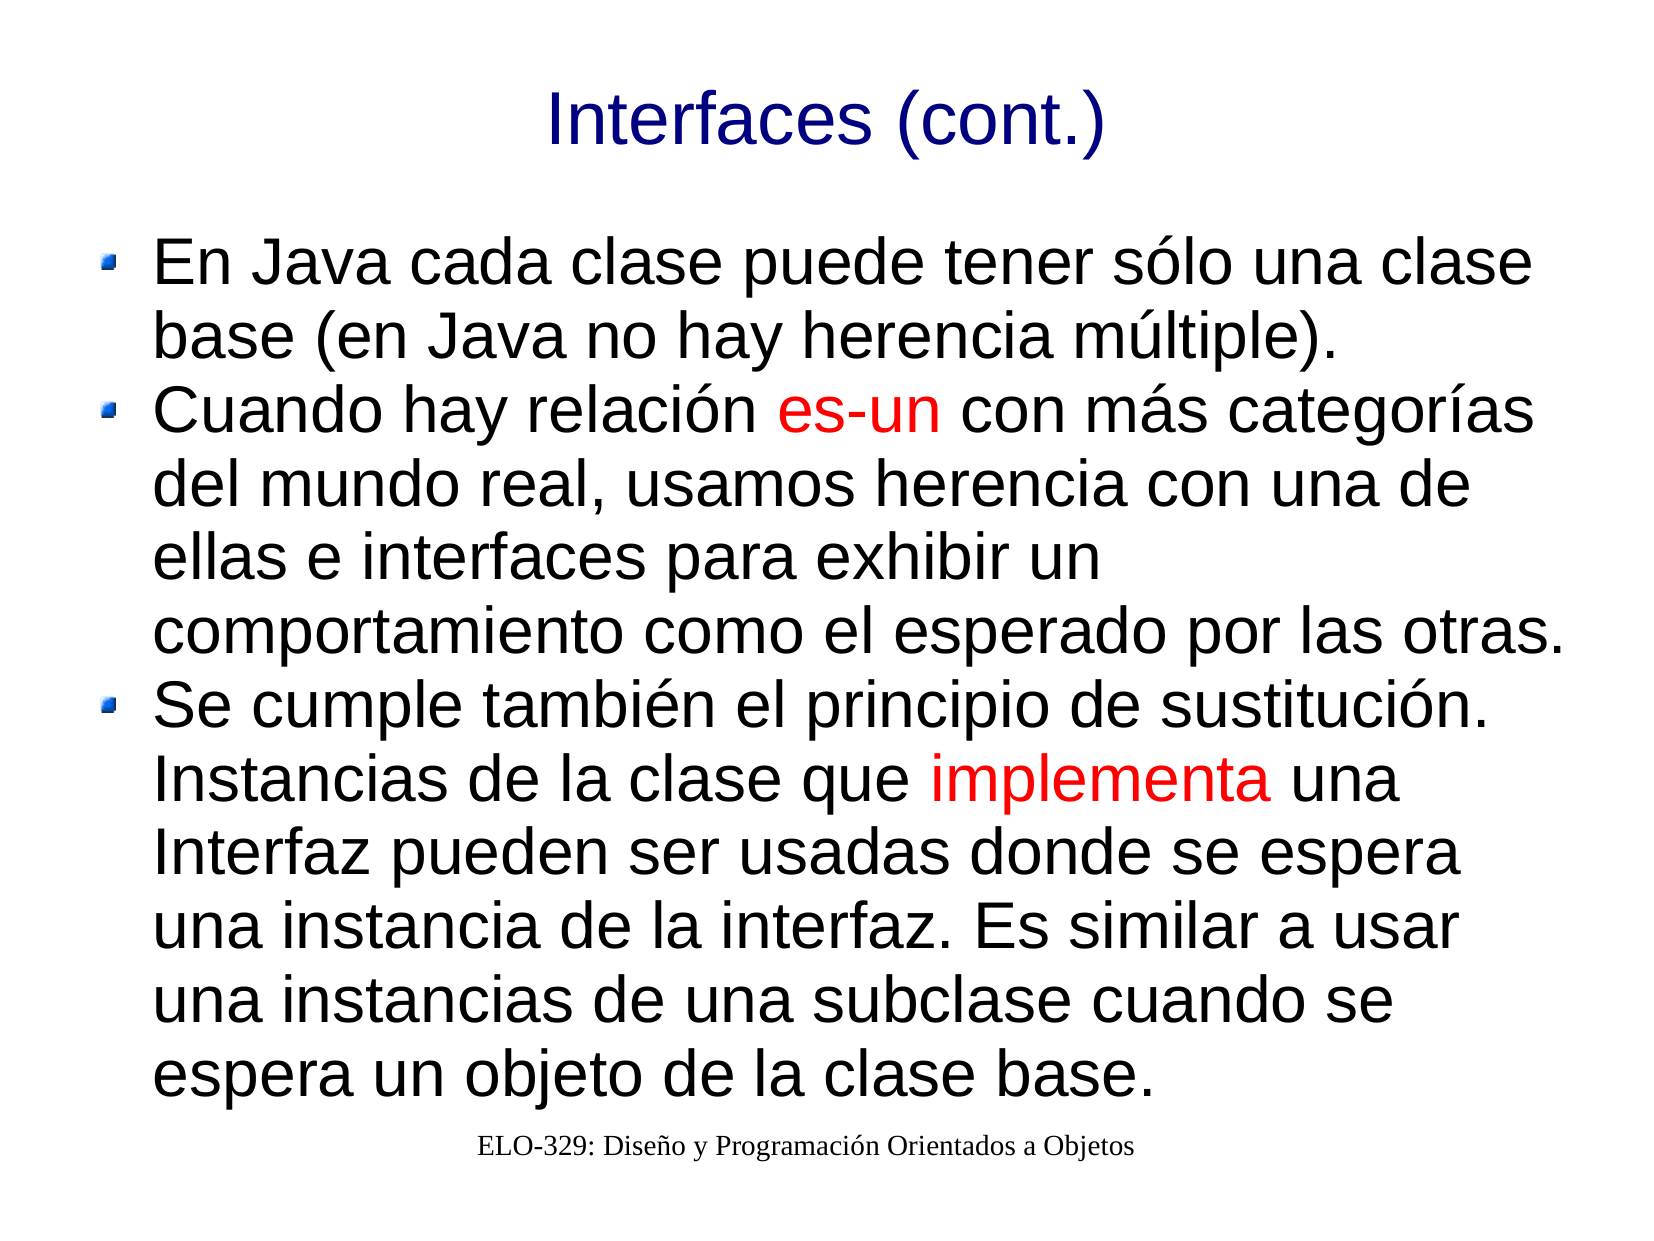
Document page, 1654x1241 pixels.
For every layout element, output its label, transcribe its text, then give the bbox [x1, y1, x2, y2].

title Interfaces (cont.)‏ [82, 49, 1571, 188]
list En Java cada clase puede tener sólo una clase base (en Java no hay herencia múltiple). Cuando hay relación es-un con más categorías del mundo real, usamos herencia con una de ellas e interfaces para exhibir un comportamiento como el esperado por las otras. Se cumple también el principio de sustitución. Instancias de la clase que implementa una Interfaz pueden ser usadas donde se espera una instancia de la interfaz. Es similar a usar una instancias de una subclase cuando se espera un objeto de la clase base. [82, 225, 1571, 1126]
